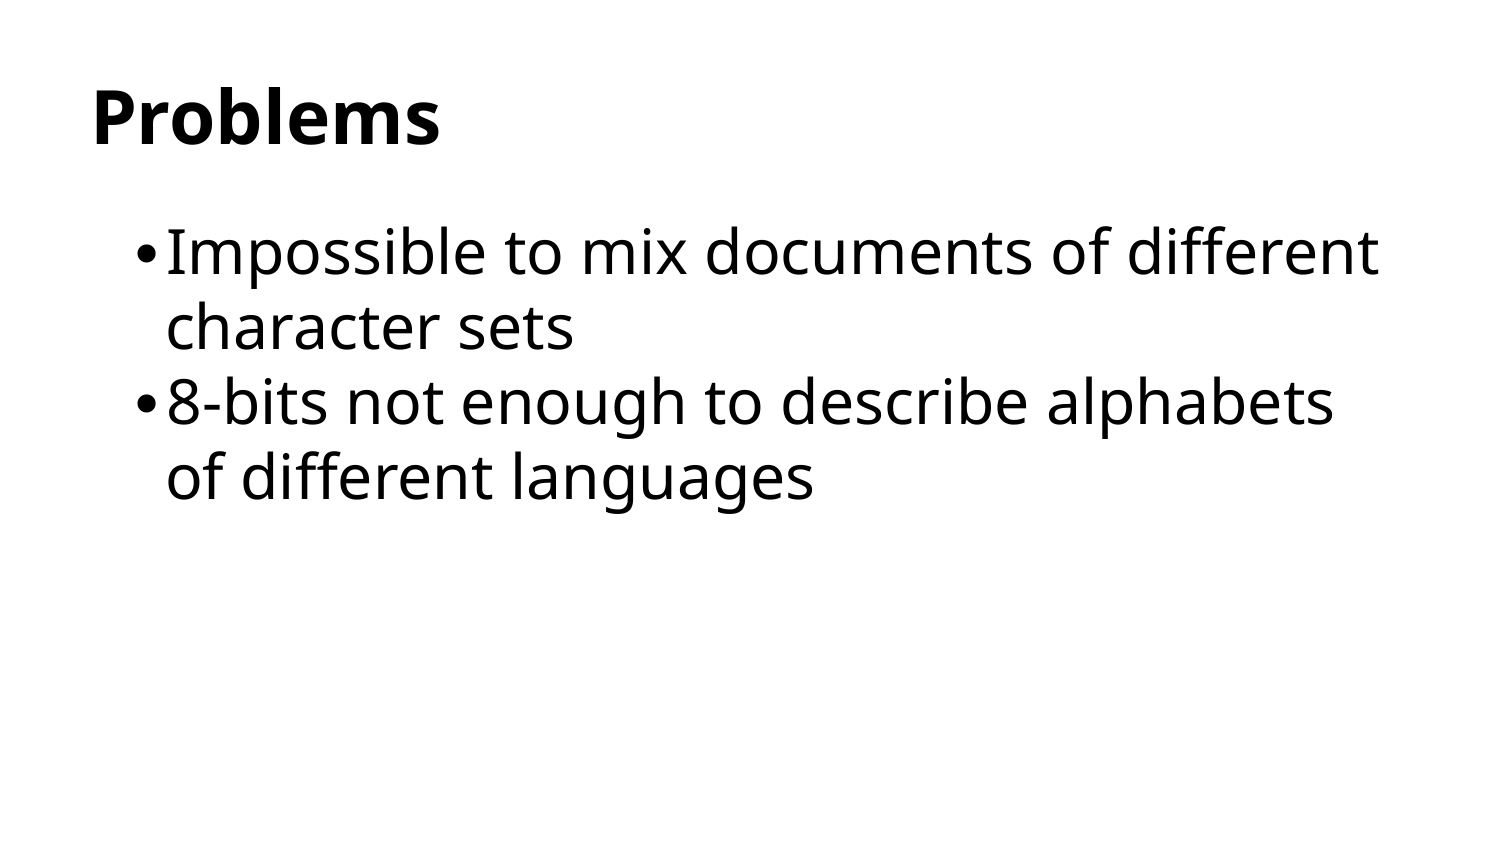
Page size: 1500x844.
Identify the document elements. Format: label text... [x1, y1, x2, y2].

list Impossible to mix documents of different character sets 8-bits not enough to describe alphabets of different languages [75, 196, 1425, 808]
title Problems [75, 33, 1425, 175]
